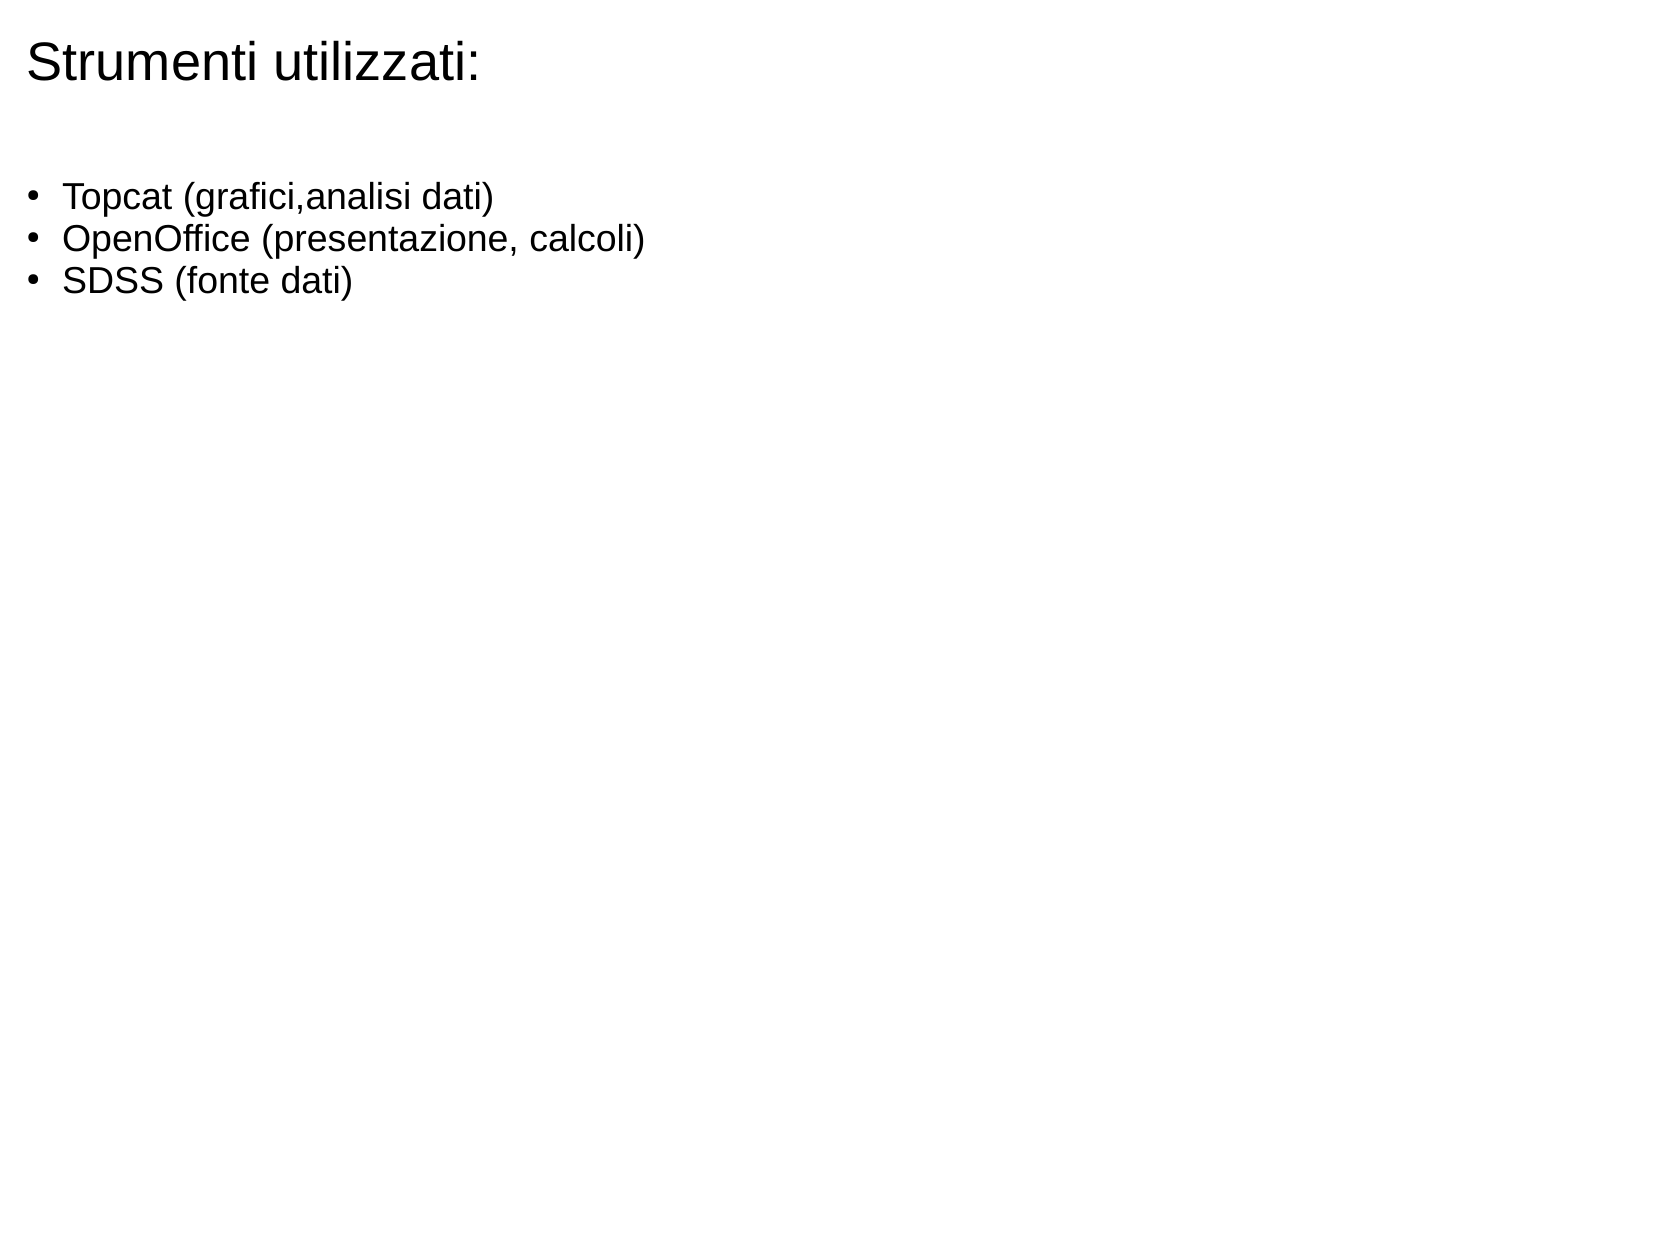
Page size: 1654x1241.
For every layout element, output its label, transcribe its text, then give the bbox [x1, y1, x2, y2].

text_box Strumenti utilizzati: Topcat (grafici,analisi dati) OpenOffice (presentazione, calcoli) SDSS (fonte dati) [11, 23, 1607, 309]
